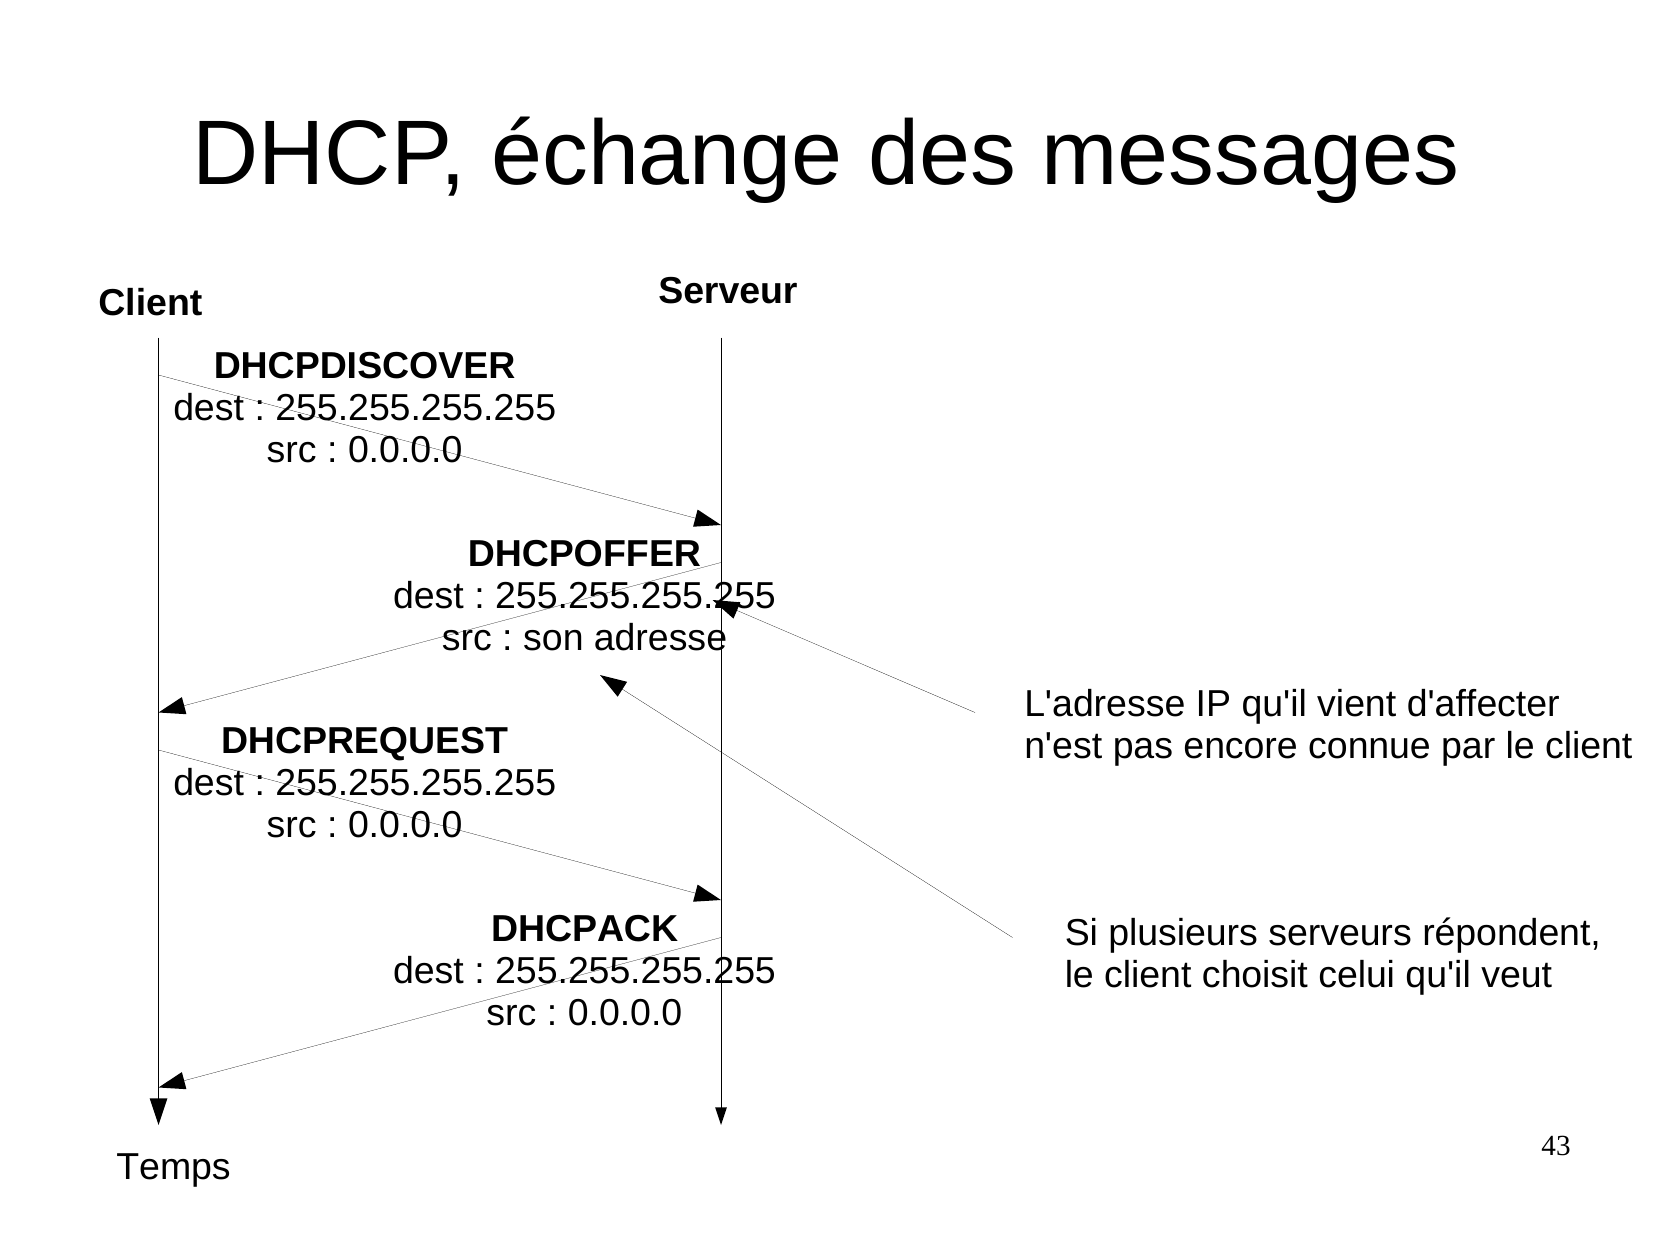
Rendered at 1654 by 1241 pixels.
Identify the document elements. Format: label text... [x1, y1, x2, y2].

text_box DHCPOFFER dest : 255.255.255.255 src : son adresse [378, 525, 791, 682]
text_box DHCPDISCOVER dest : 255.255.255.255 src : 0.0.0.0 [158, 337, 571, 494]
text_box Client [83, 274, 218, 338]
text_box Si plusieurs serveurs répondent, le client choisit celui qu'il veut [1050, 904, 1617, 1012]
title DHCP, échange des messages [82, 49, 1571, 257]
text_box Temps [101, 1138, 246, 1200]
text_box L'adresse IP qu'il vient d'affecter n'est pas encore connue par le client [1009, 675, 1648, 783]
text_box DHCPREQUEST dest : 255.255.255.255 src : 0.0.0.0 [158, 712, 571, 869]
text_box DHCPACK dest : 255.255.255.255 src : 0.0.0.0 [378, 900, 791, 1057]
text_box Serveur [643, 262, 813, 326]
